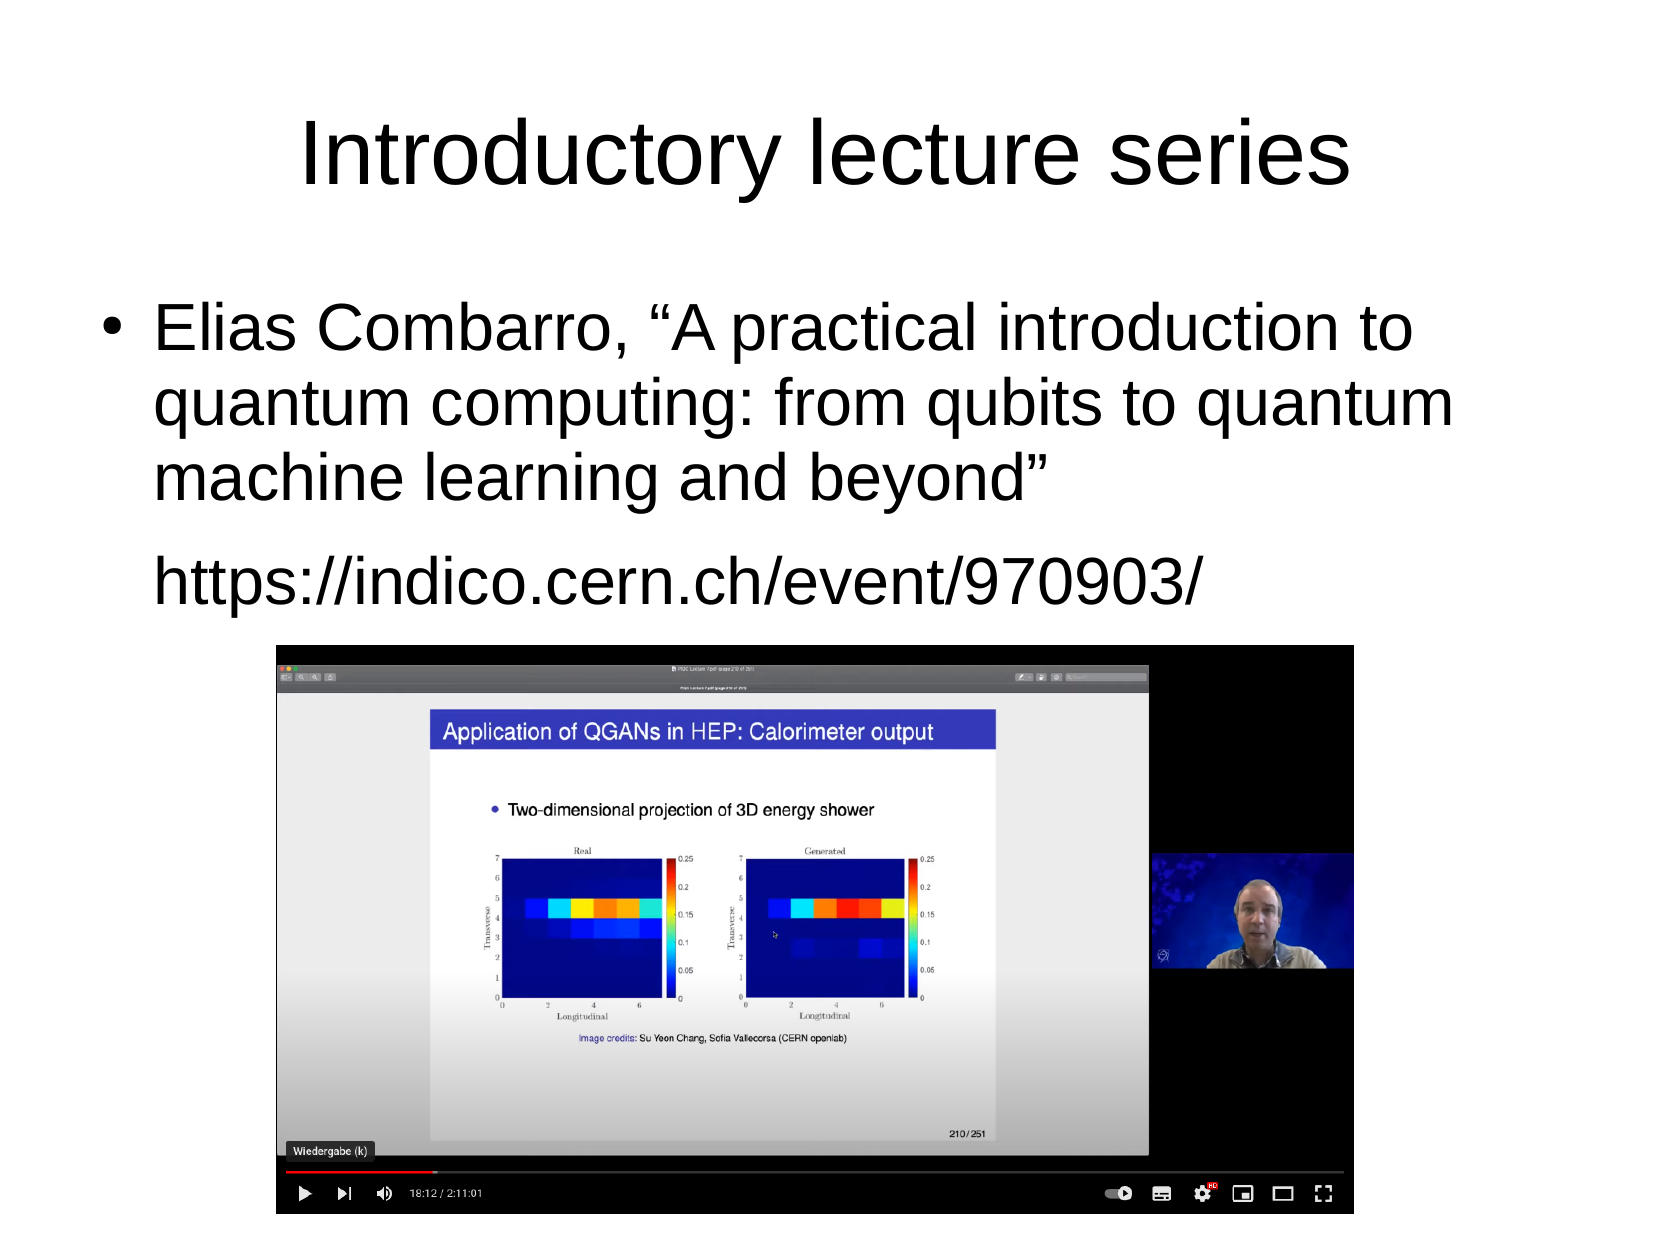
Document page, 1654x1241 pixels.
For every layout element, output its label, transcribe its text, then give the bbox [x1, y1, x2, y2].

list Elias Combarro, “A practical introduction to quantum computing: from qubits to quantum machine learning and beyond” https://indico.cern.ch/event/970903/ [82, 290, 1571, 1010]
picture [276, 645, 1356, 1216]
title Introductory lecture series [82, 49, 1571, 257]
